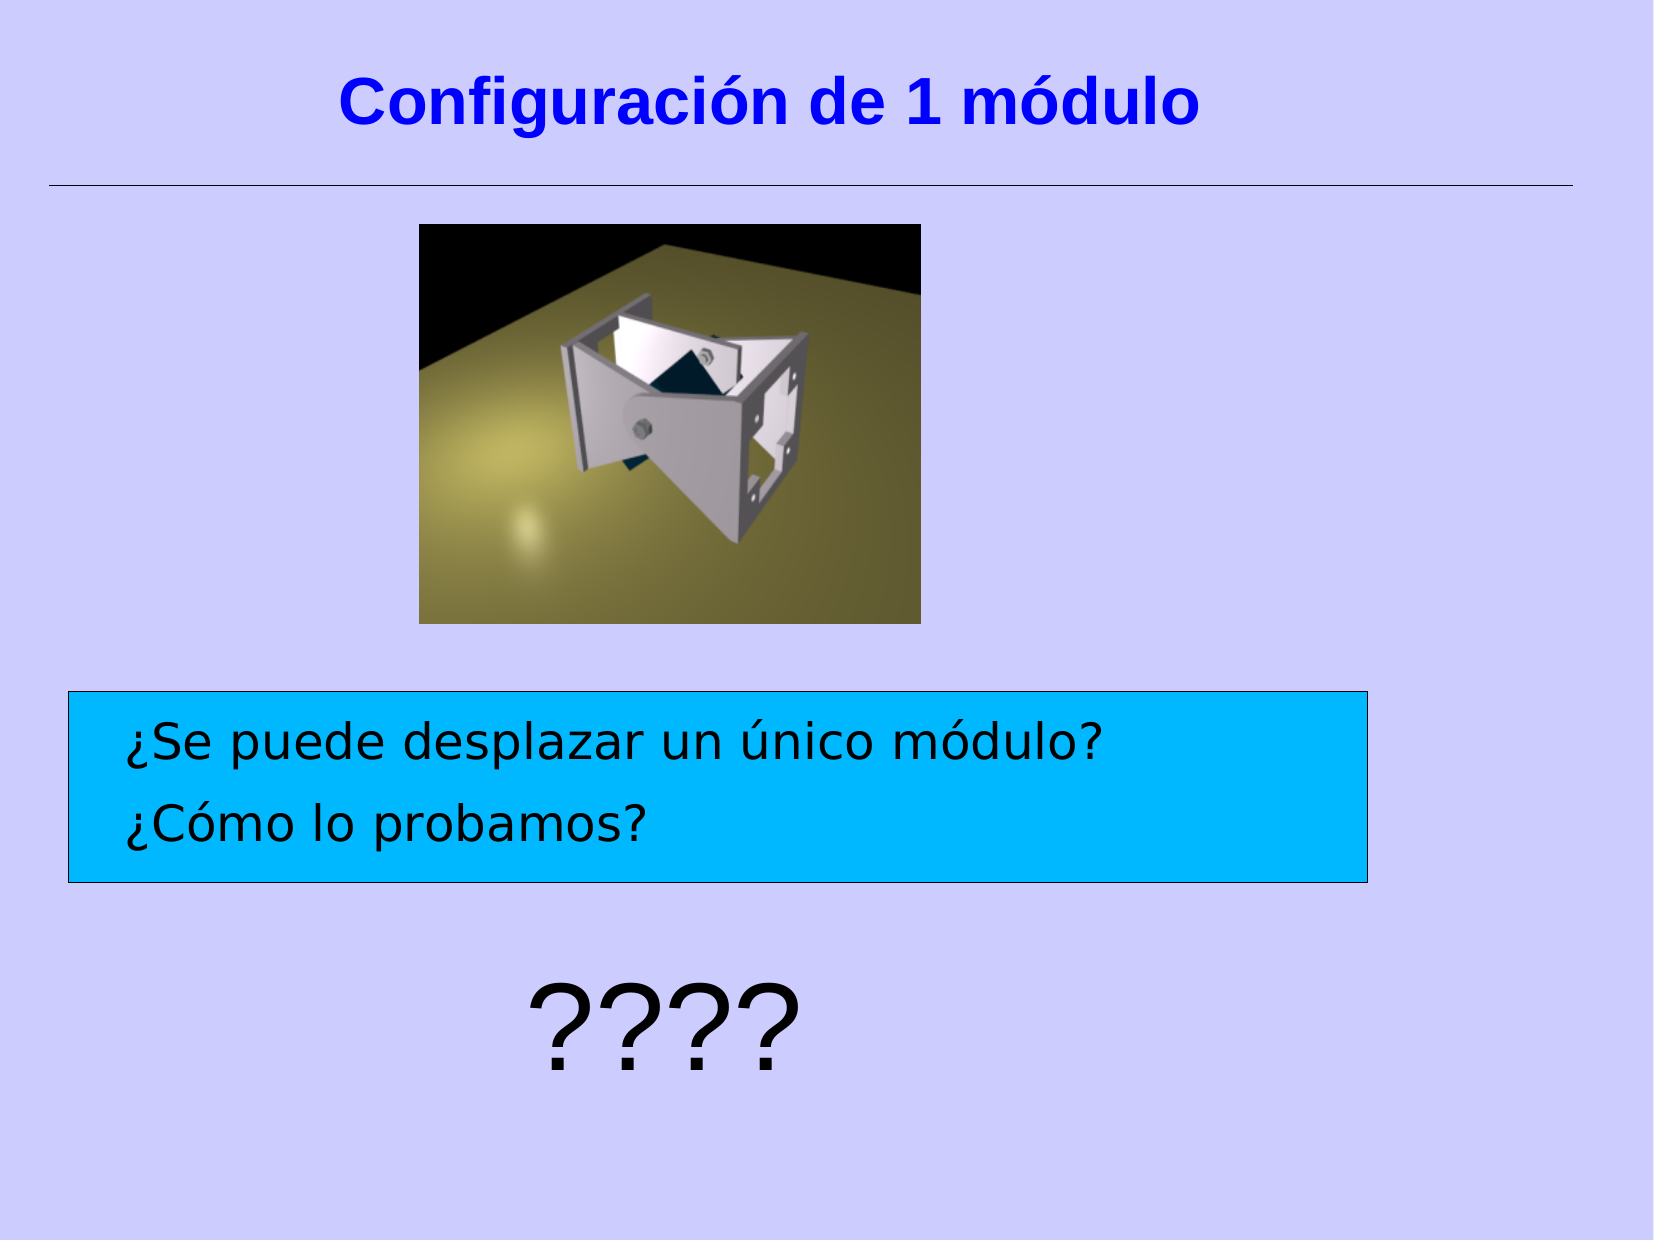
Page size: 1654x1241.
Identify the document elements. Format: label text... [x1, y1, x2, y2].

picture [419, 224, 921, 624]
text_box ¿Se puede desplazar un único módulo? ¿Cómo lo probamos? [110, 713, 1288, 854]
text_box ???? [525, 957, 799, 1097]
title Configuración de 1 módulo [132, 0, 1408, 191]
text_box [68, 691, 1368, 883]
